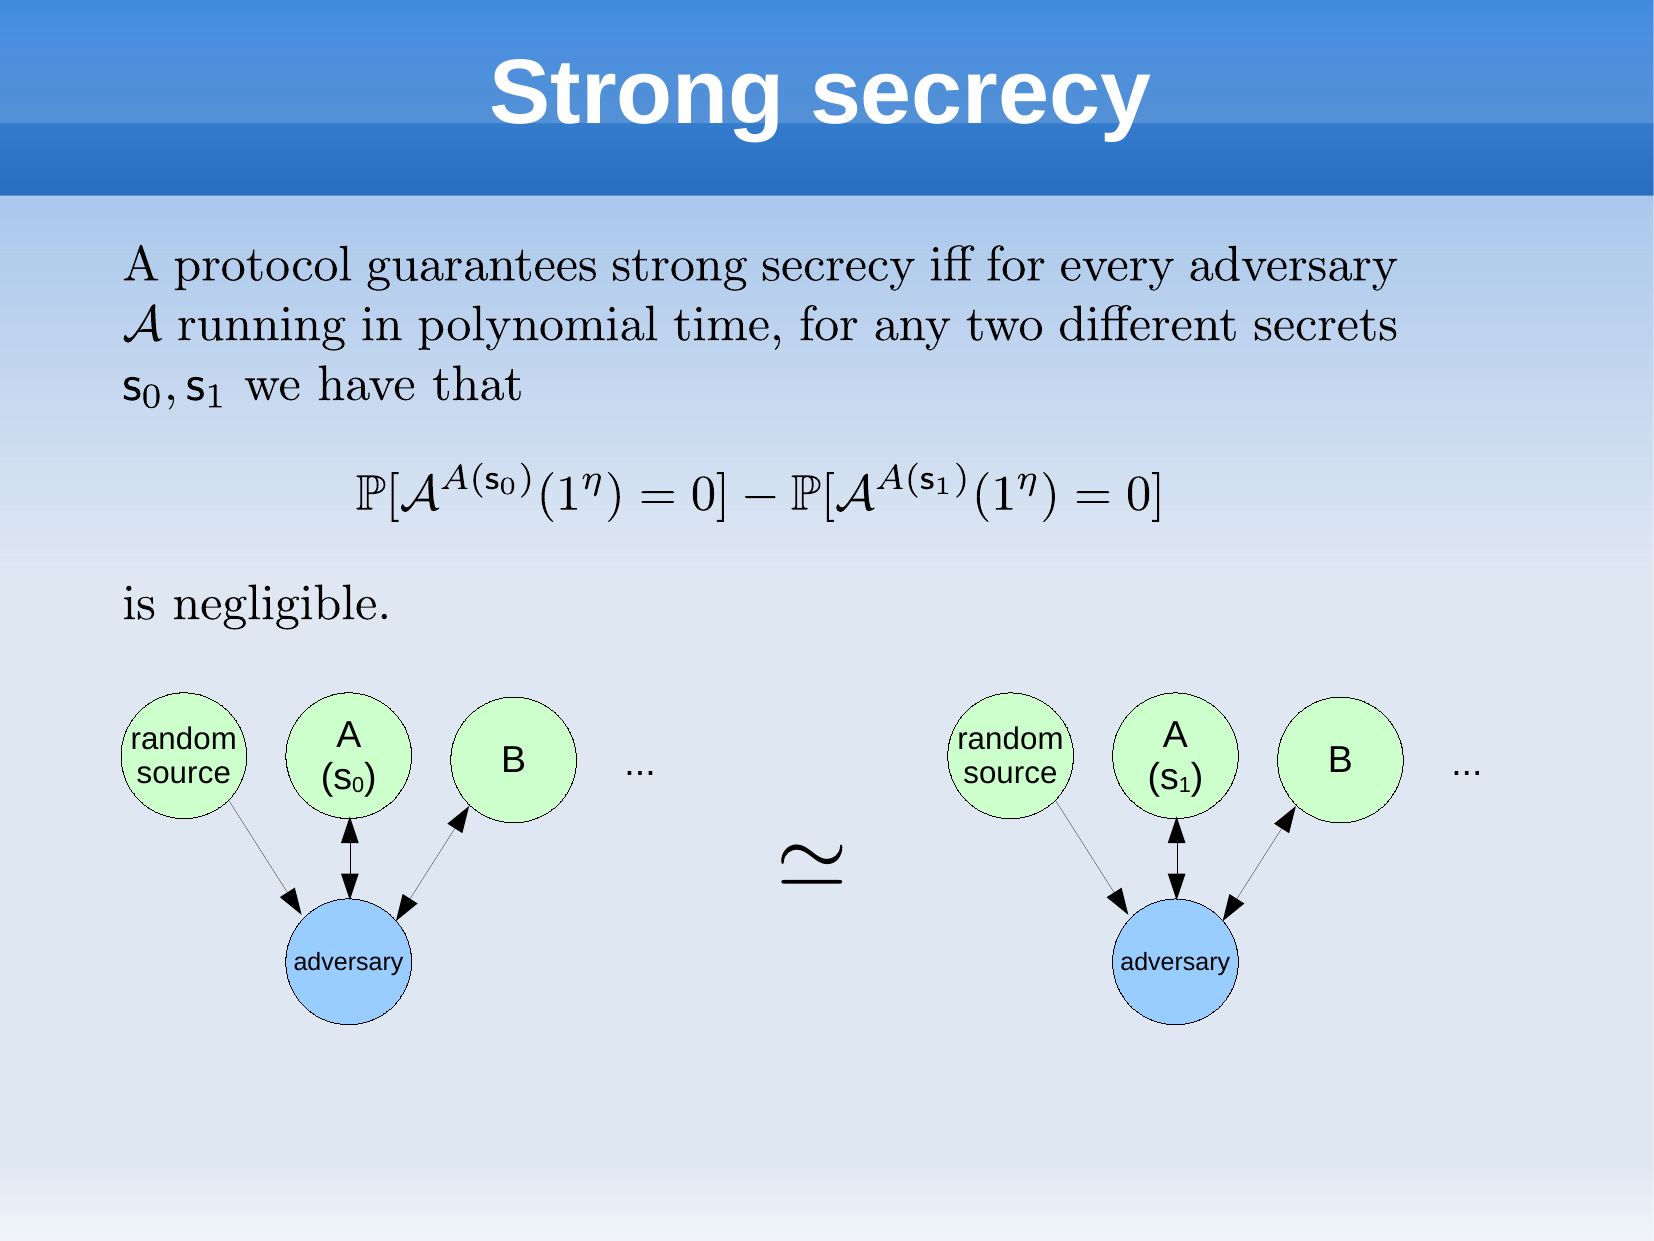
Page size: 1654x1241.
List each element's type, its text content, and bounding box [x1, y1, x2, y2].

title Strong secrecy [76, 0, 1565, 188]
text_box A (s1) [1112, 692, 1239, 819]
text_box random source [947, 692, 1074, 819]
text_box [122, 244, 1399, 630]
text_box adversary [1112, 898, 1239, 1025]
picture [0, 0, 1654, 1241]
text_box B [450, 697, 577, 823]
text_box A (s0) [285, 692, 412, 819]
text_box adversary [285, 898, 412, 1025]
text_box ... [609, 734, 671, 792]
text_box [776, 844, 848, 884]
text_box B [1277, 697, 1404, 823]
text_box random source [121, 692, 247, 819]
text_box ... [1436, 734, 1498, 792]
